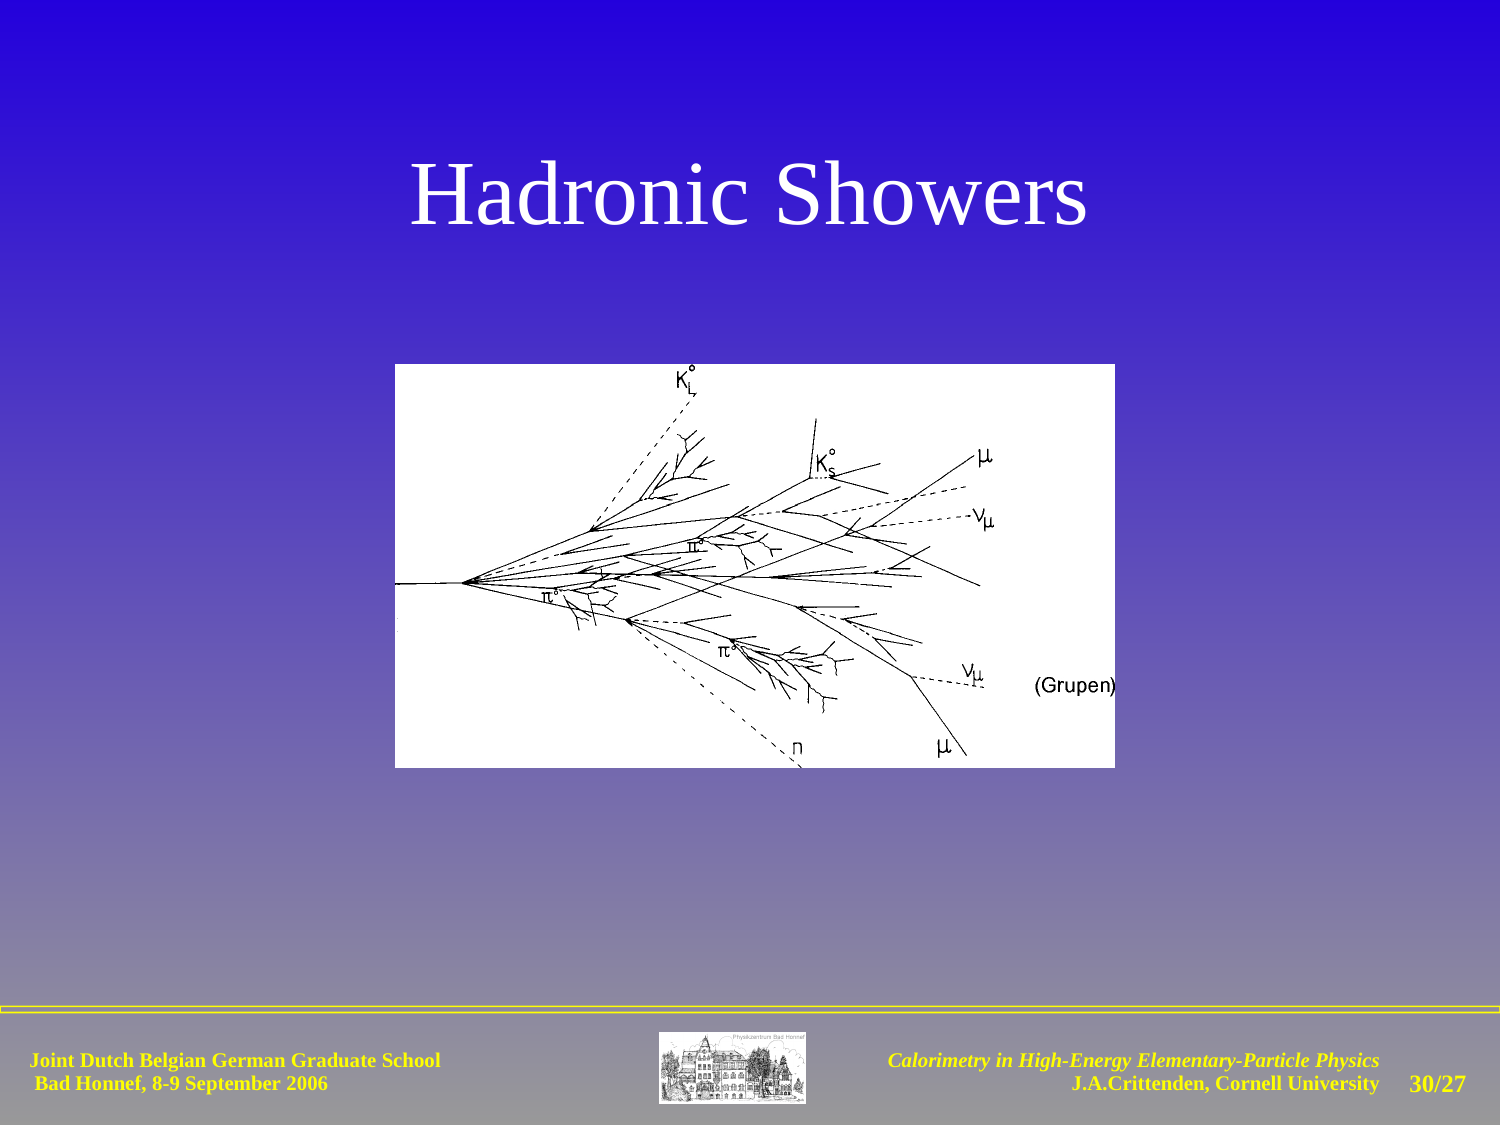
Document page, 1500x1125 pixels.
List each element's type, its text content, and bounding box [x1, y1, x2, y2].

title Hadronic Showers [112, 99, 1388, 288]
picture [395, 364, 1115, 768]
picture [659, 1032, 806, 1104]
